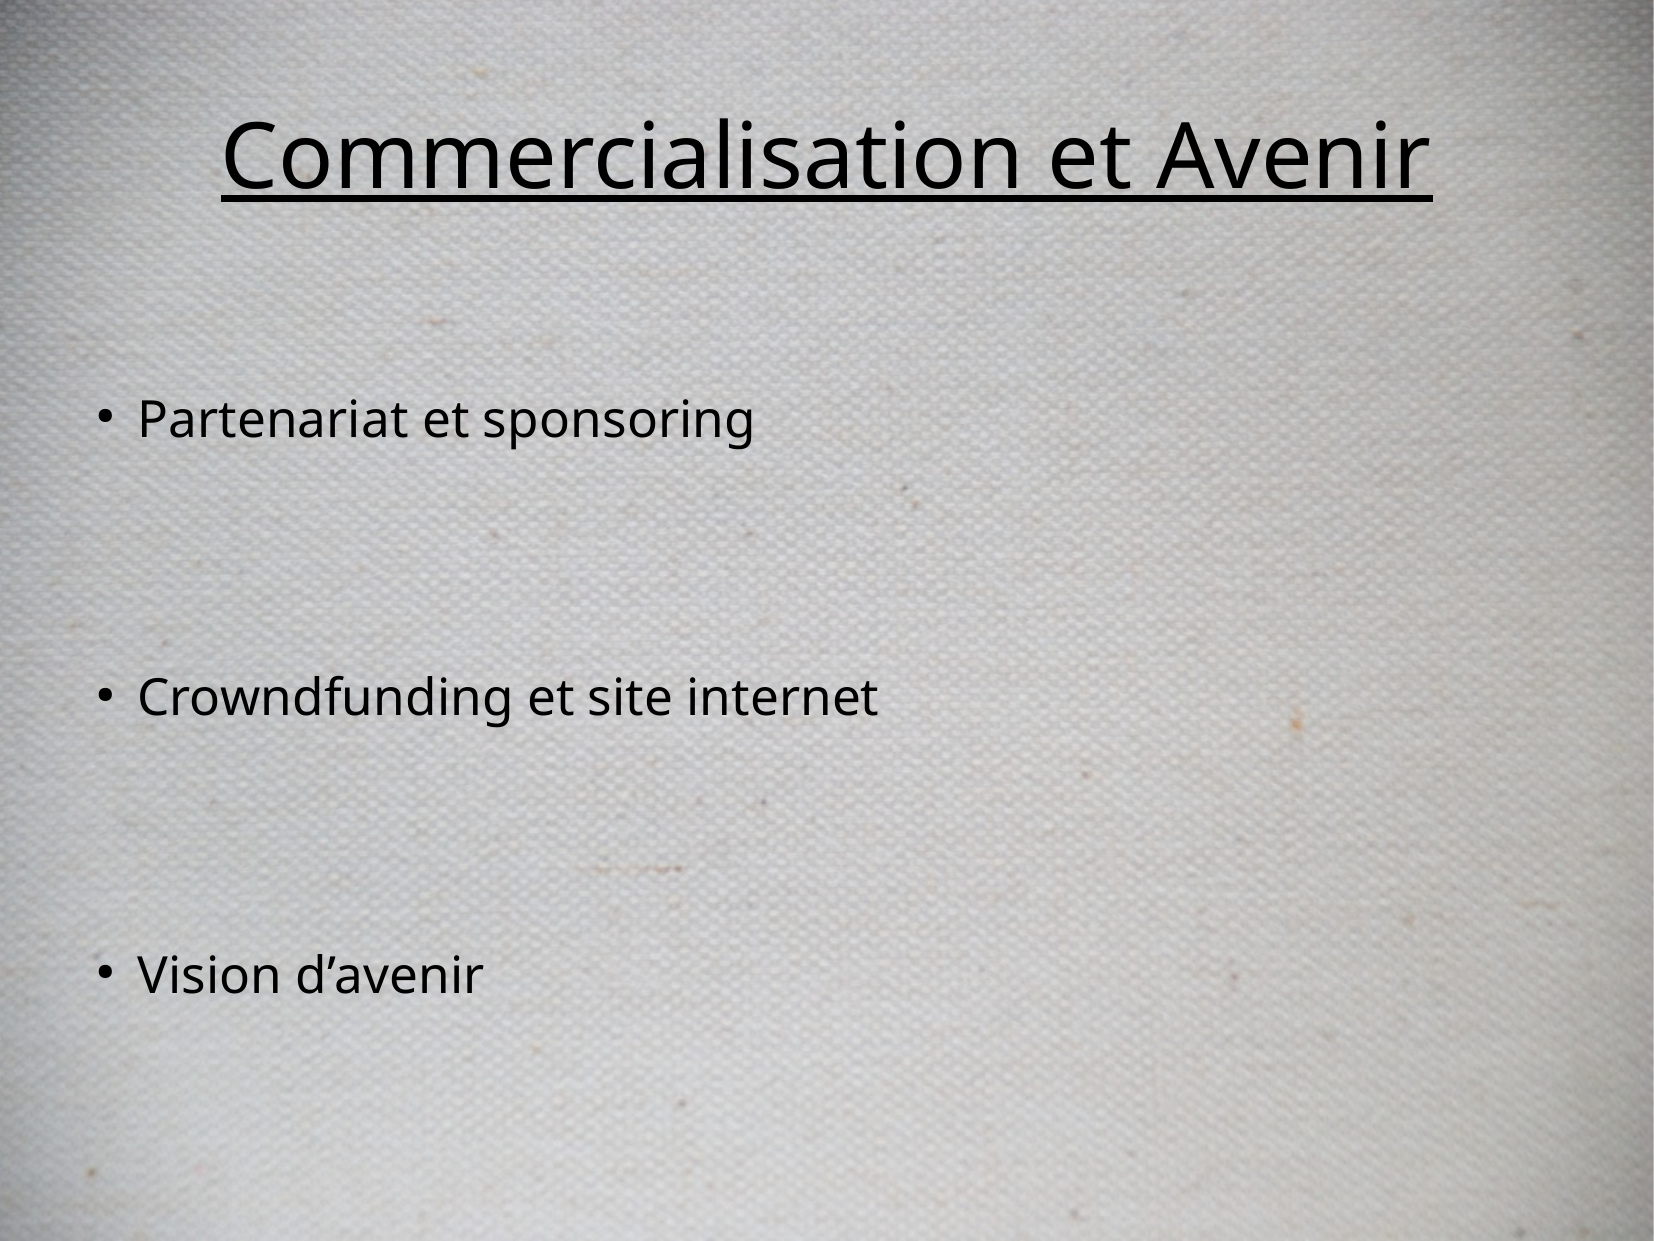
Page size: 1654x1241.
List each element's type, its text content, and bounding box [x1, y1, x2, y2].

title Commercialisation et Avenir [82, 49, 1571, 257]
picture [0, 0, 1654, 1241]
list Partenariat et sponsoring Crowndfunding et site internet Vision d’avenir [82, 290, 1571, 1010]
